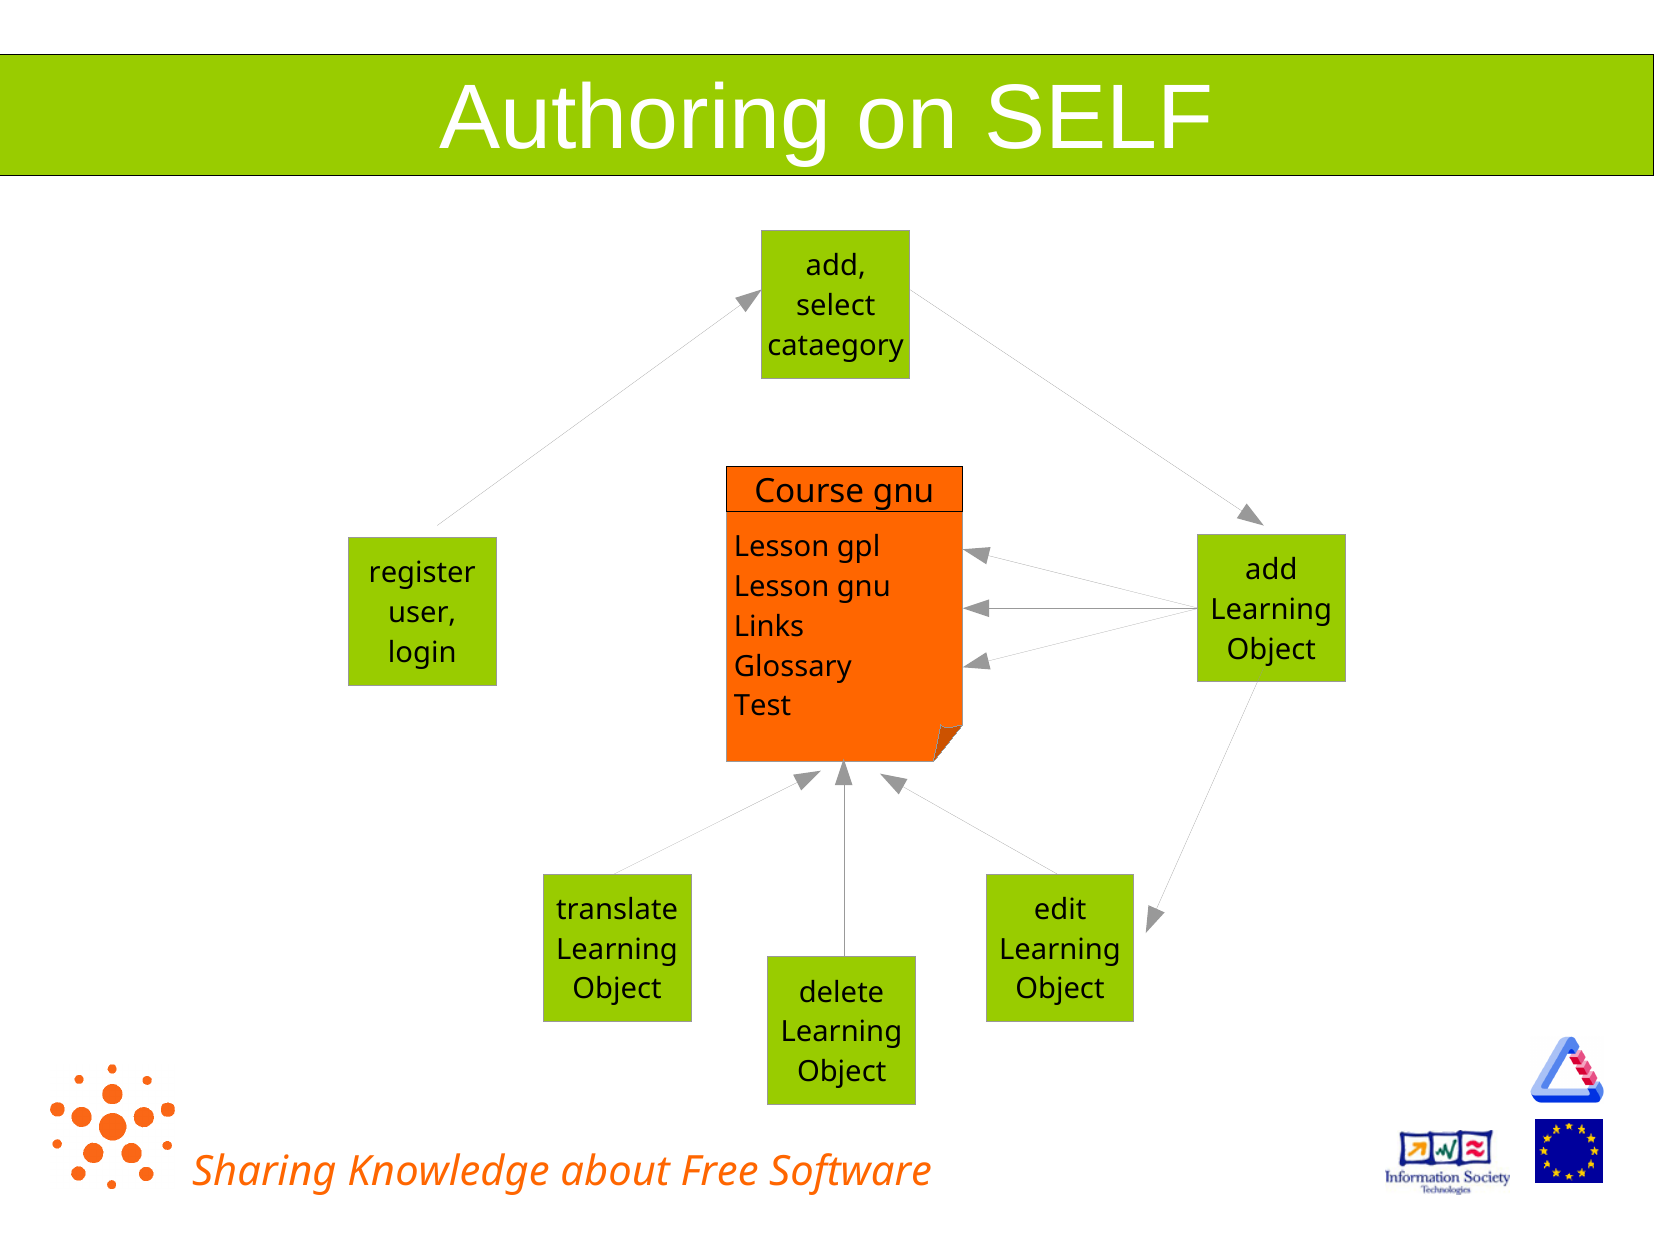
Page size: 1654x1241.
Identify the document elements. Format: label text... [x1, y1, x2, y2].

text_box add Learning Object [1197, 534, 1346, 682]
text_box add, select cataegory [761, 230, 910, 379]
text_box Course gnu [726, 466, 963, 511]
text_box Lesson gpl Lesson gnu Links Glossary Test [726, 525, 963, 748]
text_box register user, login [348, 537, 497, 686]
text_box [726, 512, 963, 525]
picture [50, 1064, 175, 1189]
picture [1535, 1119, 1603, 1183]
picture [1385, 1130, 1510, 1195]
title Authoring on SELF [82, 48, 1571, 185]
text_box delete Learning Object [767, 956, 916, 1105]
picture [1530, 1036, 1604, 1104]
text_box translate Learning Object [543, 874, 692, 1022]
text_box edit Learning Object [986, 874, 1134, 1022]
text_box [726, 748, 945, 762]
